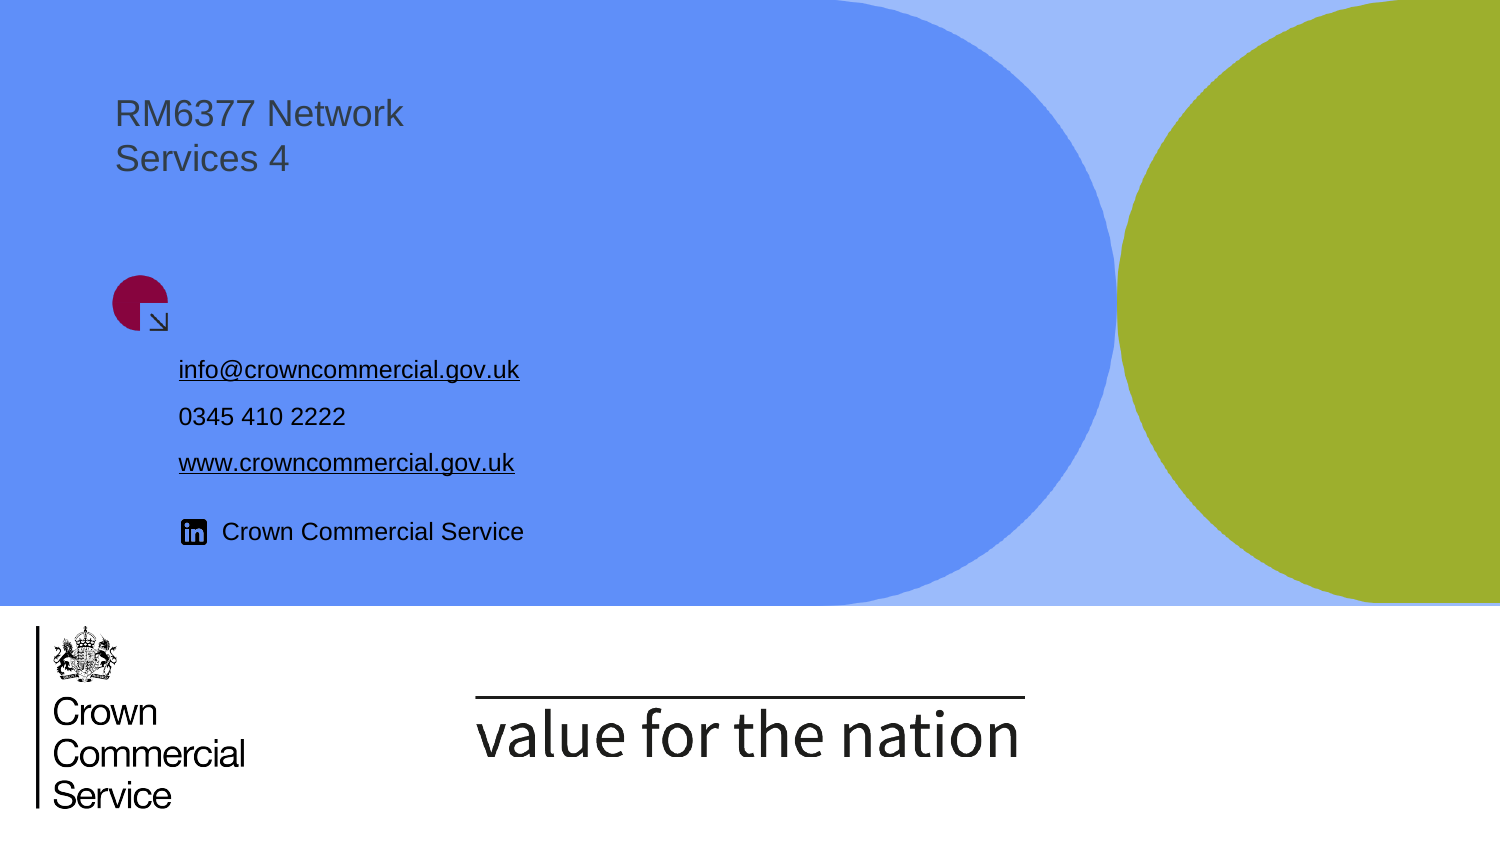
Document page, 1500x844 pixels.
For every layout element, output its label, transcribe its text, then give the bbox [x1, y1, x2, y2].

title info@crowncommercial.gov.uk 0345 410 2222 www.crowncommercial.gov.uk [178, 353, 566, 458]
title RM6377 Network Services 4 [112, 88, 501, 193]
